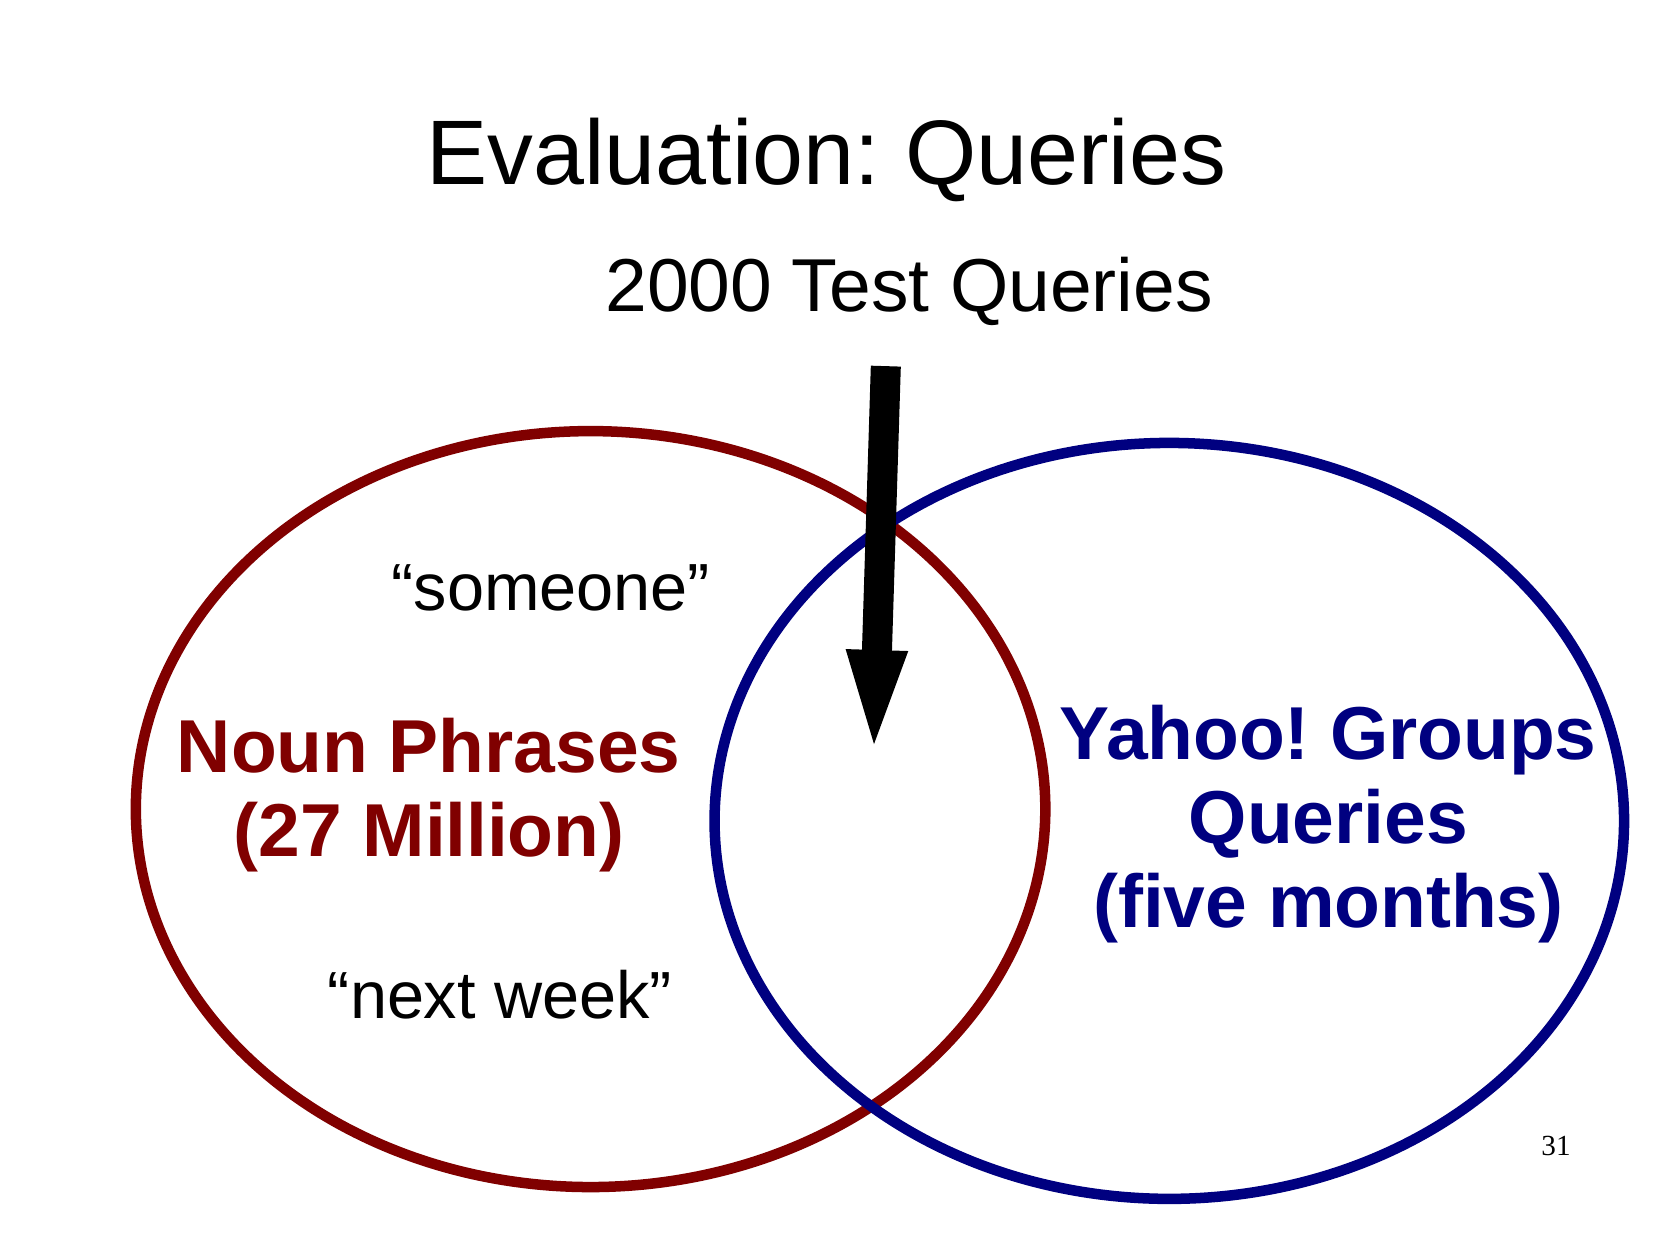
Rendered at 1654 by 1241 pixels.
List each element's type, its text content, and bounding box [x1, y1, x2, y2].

text_box Noun Phrases (27 Million) [162, 697, 697, 880]
title Evaluation: Queries [82, 49, 1571, 257]
text_box “someone” [376, 542, 727, 656]
text_box “next week” [312, 950, 689, 1041]
text_box 2000 Test Queries [590, 236, 1228, 336]
text_box Yahoo! Groups Queries (five months) [1045, 684, 1612, 951]
